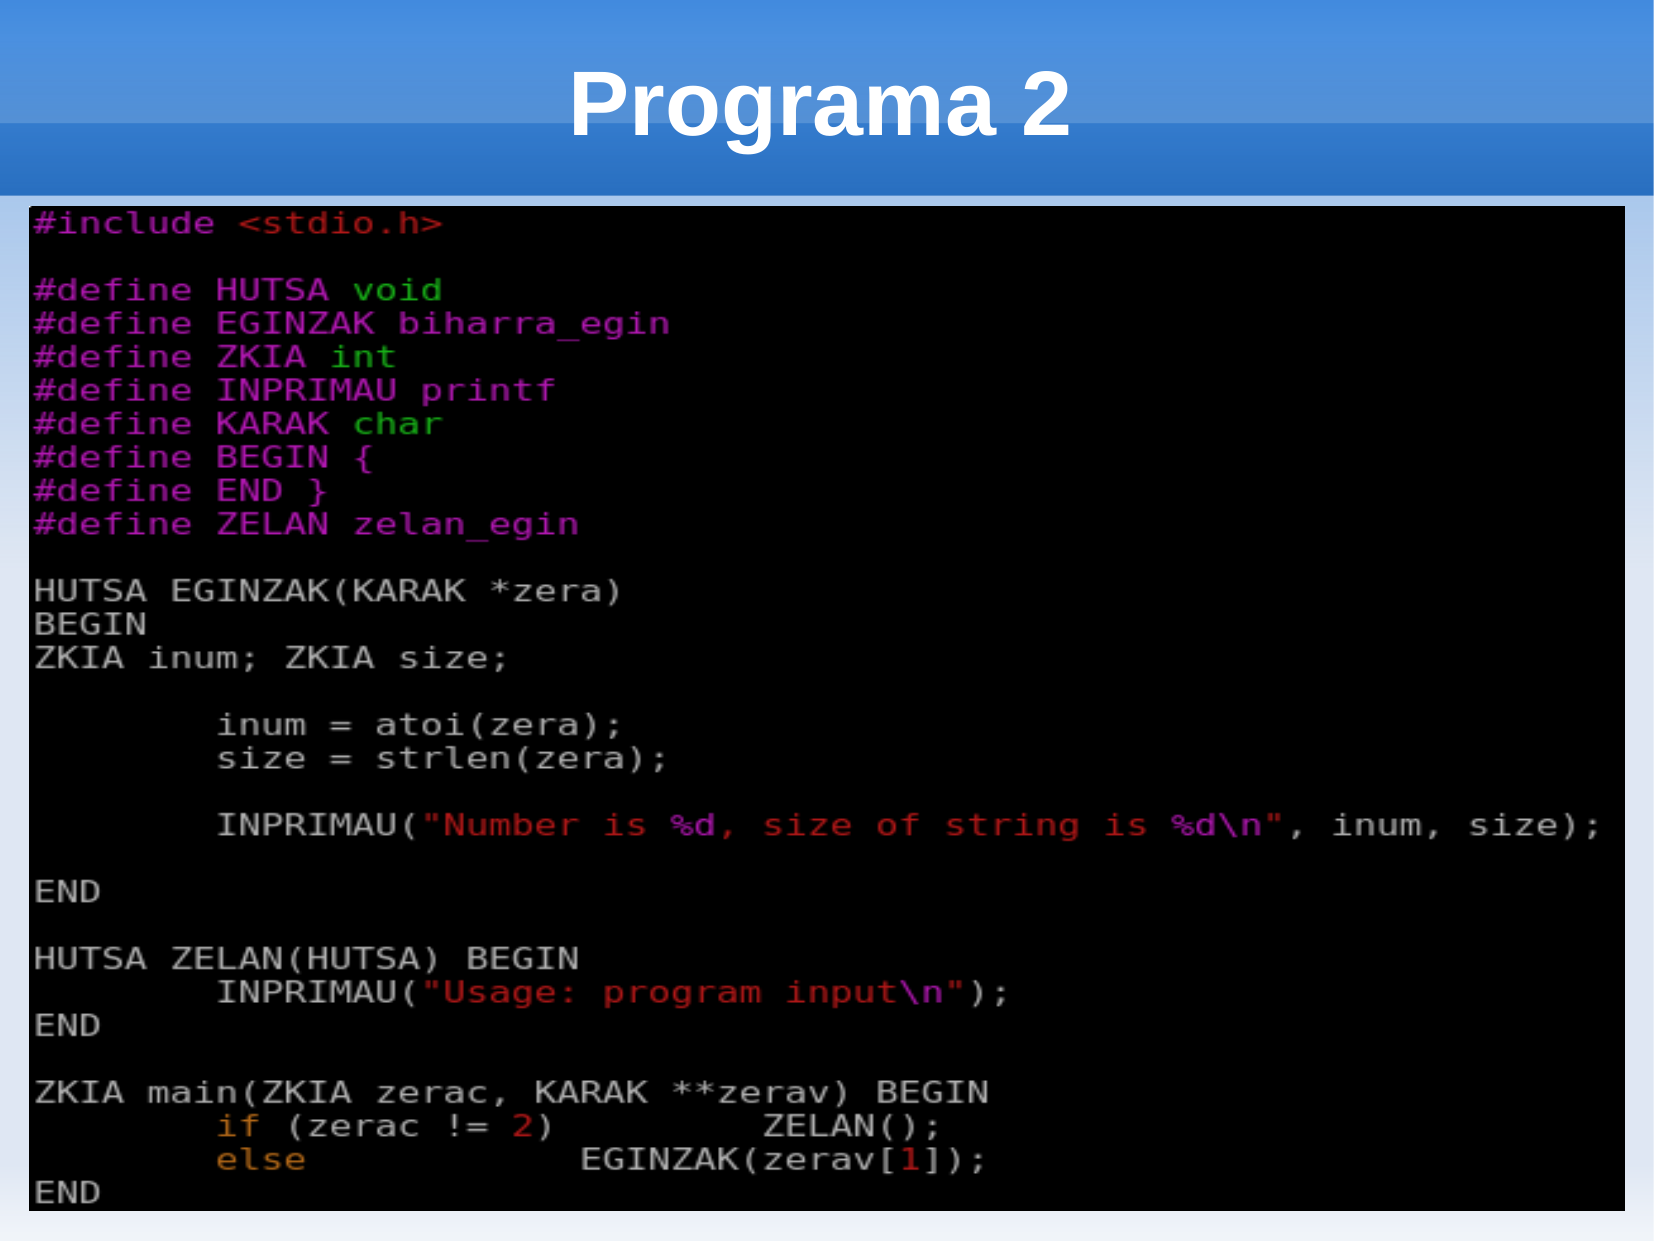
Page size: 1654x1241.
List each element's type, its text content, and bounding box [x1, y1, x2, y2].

title Programa 2 [76, 7, 1565, 200]
picture [0, 0, 1654, 1241]
